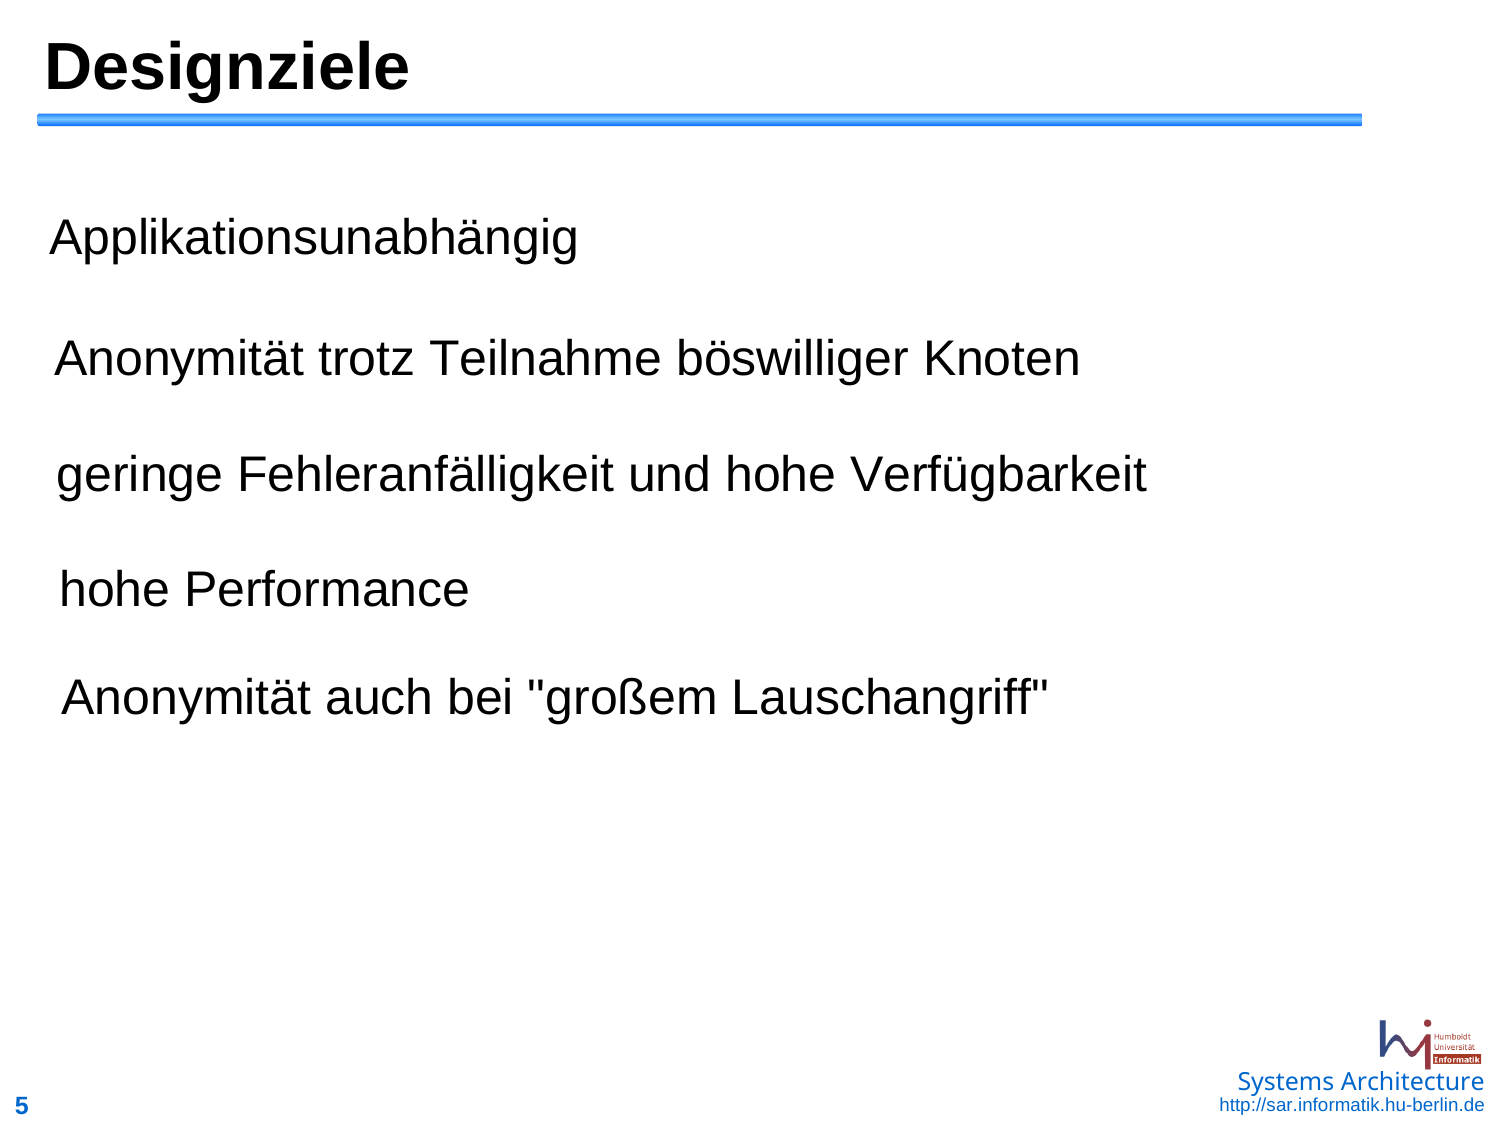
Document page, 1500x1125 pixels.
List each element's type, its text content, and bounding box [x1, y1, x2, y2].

list hohe Performance [44, 526, 1462, 648]
list Anonymität trotz Teilnahme böswilliger Knoten [39, 295, 1457, 417]
list geringe Fehleranfälligkeit und hohe Verfügbarkeit [41, 410, 1460, 532]
picture [1452, 1016, 1483, 1071]
list Applikationsunabhängig [34, 174, 1452, 1111]
title Designziele [29, 11, 1500, 123]
list Anonymität auch bei "großem Lauschangriff" [46, 634, 1464, 756]
